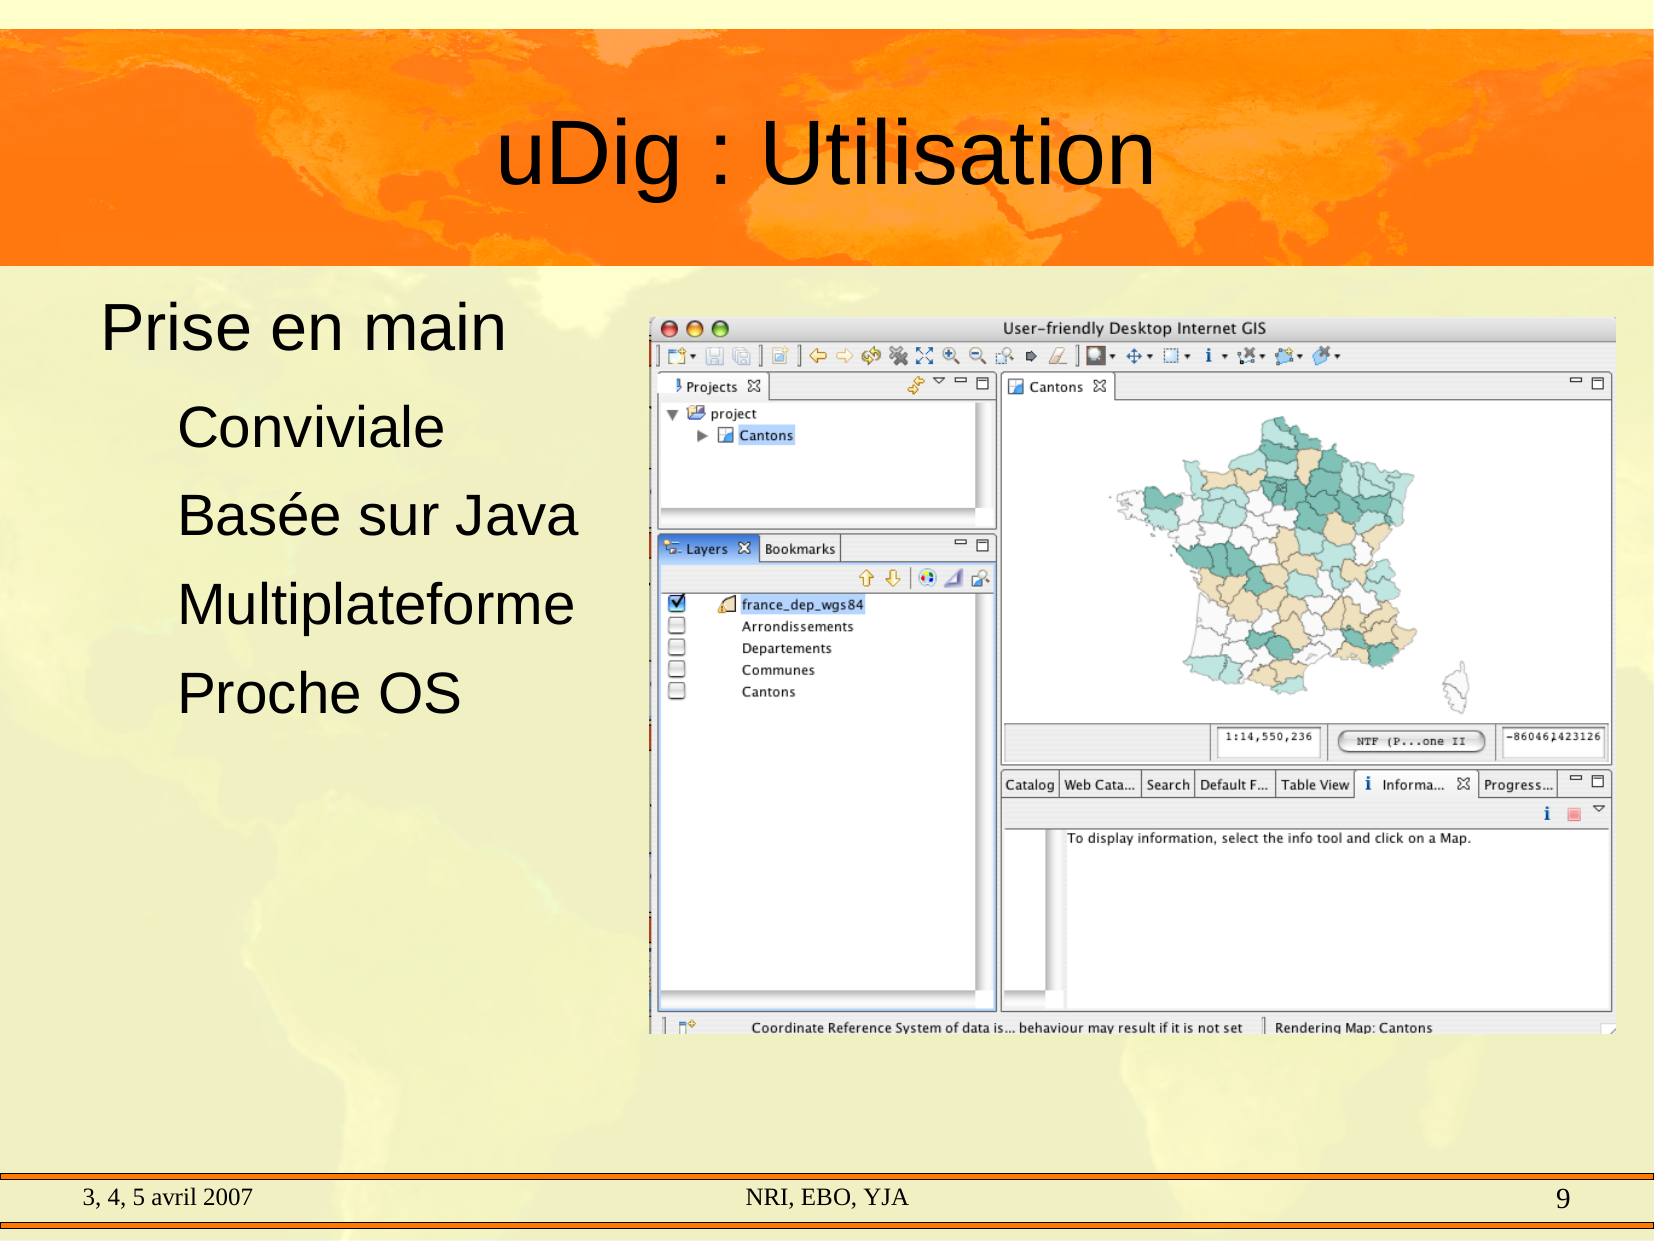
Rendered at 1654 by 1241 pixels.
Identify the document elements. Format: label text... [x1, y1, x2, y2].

title uDig : Utilisation [82, 49, 1571, 257]
picture [649, 317, 1616, 1034]
list Prise en main Conviviale Basée sur Java Multiplateforme Proche OS [82, 290, 809, 1109]
picture [0, 29, 1654, 266]
